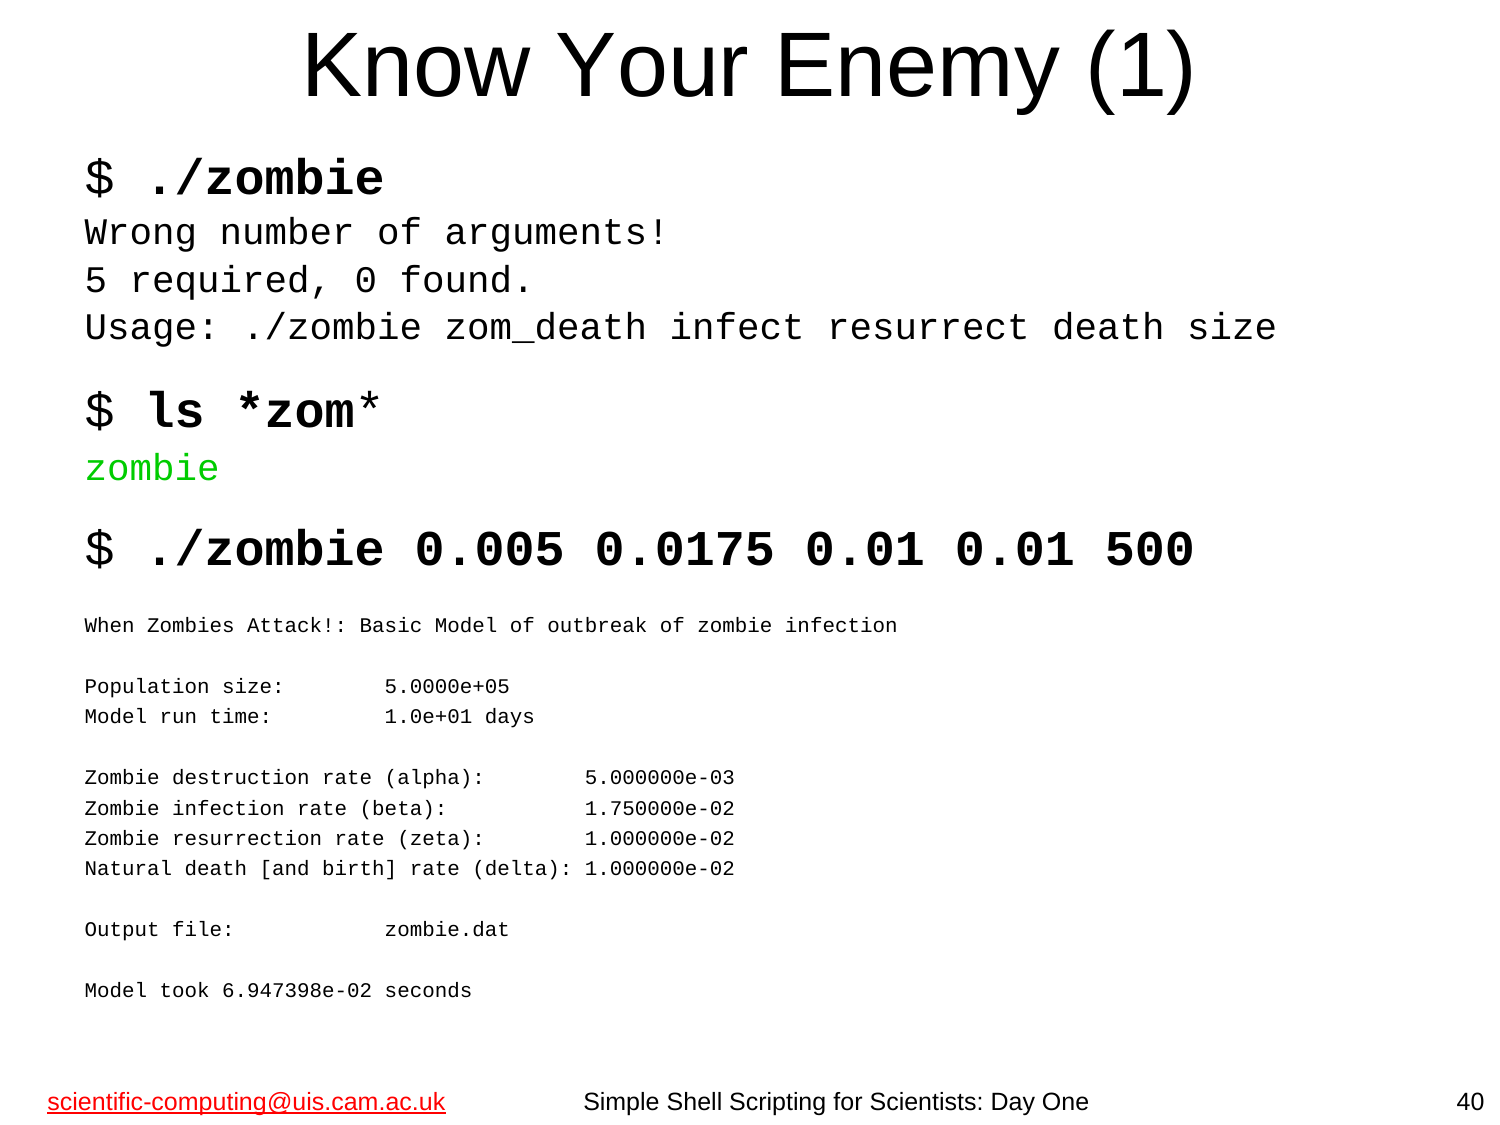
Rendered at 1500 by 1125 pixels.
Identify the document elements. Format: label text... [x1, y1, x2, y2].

list $ ./zombie Wrong number of arguments! 5 required, 0 found. Usage: ./zombie zom_death infect resurrect death size $ ls *zom* zombie $ ./zombie 0.005 0.0175 0.01 0.01 500 When Zombies Attack!: Basic Model of outbreak of zombie infection Population size: 5.0000e+05 Model run time: 1.0e+01 days Zombie destruction rate (alpha): 5.000000e-03 Zombie infection rate (beta): 1.750000e-02 Zombie resurrection rate (zeta): 1.000000e-02 Natural death [and birth] rate (delta): 1.000000e-02 Output file: zombie.dat Model took 6.947398e-02 seconds [69, 146, 1431, 1016]
title Know Your Enemy (1) [112, 5, 1388, 124]
